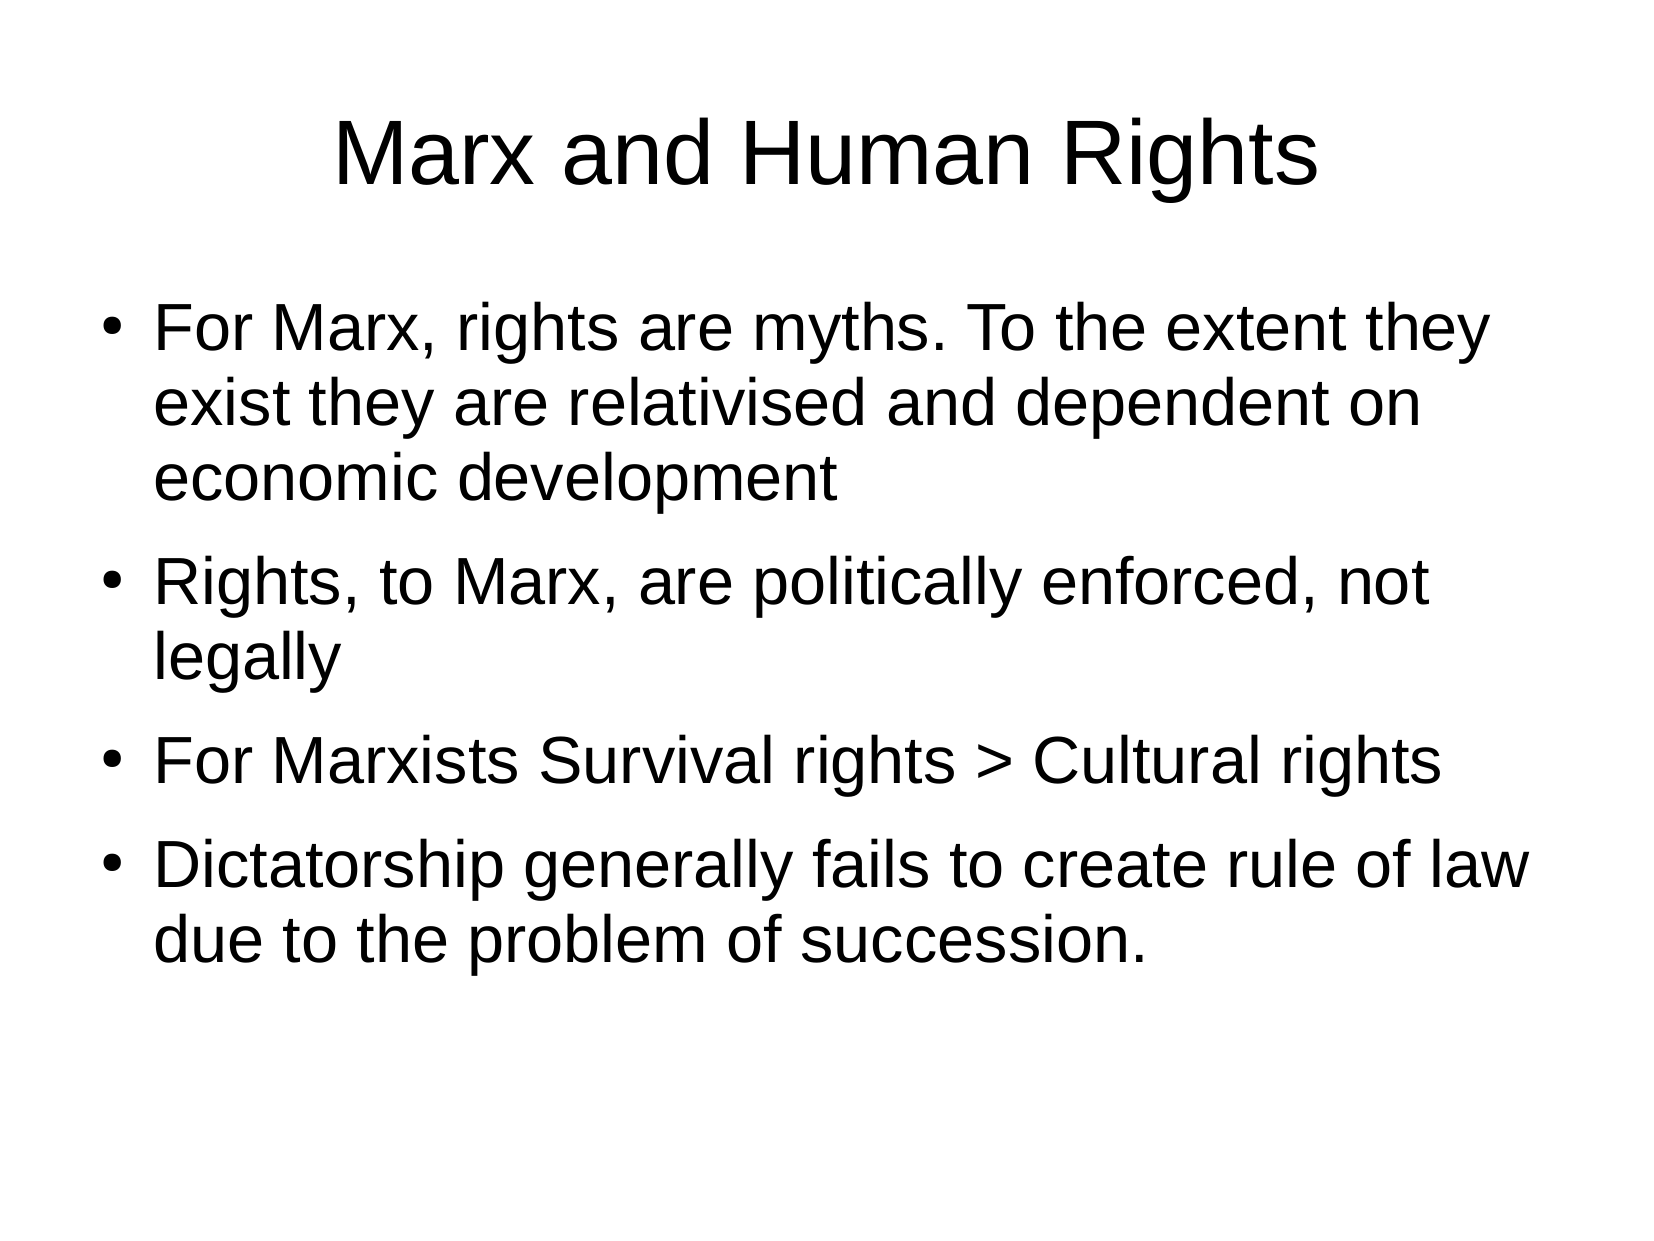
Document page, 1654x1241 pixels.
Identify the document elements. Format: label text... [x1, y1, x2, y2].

title Marx and Human Rights [82, 49, 1571, 257]
list For Marx, rights are myths. To the extent they exist they are relativised and dependent on economic development Rights, to Marx, are politically enforced, not legally For Marxists Survival rights > Cultural rights Dictatorship generally fails to create rule of law due to the problem of succession. [82, 290, 1571, 1109]
